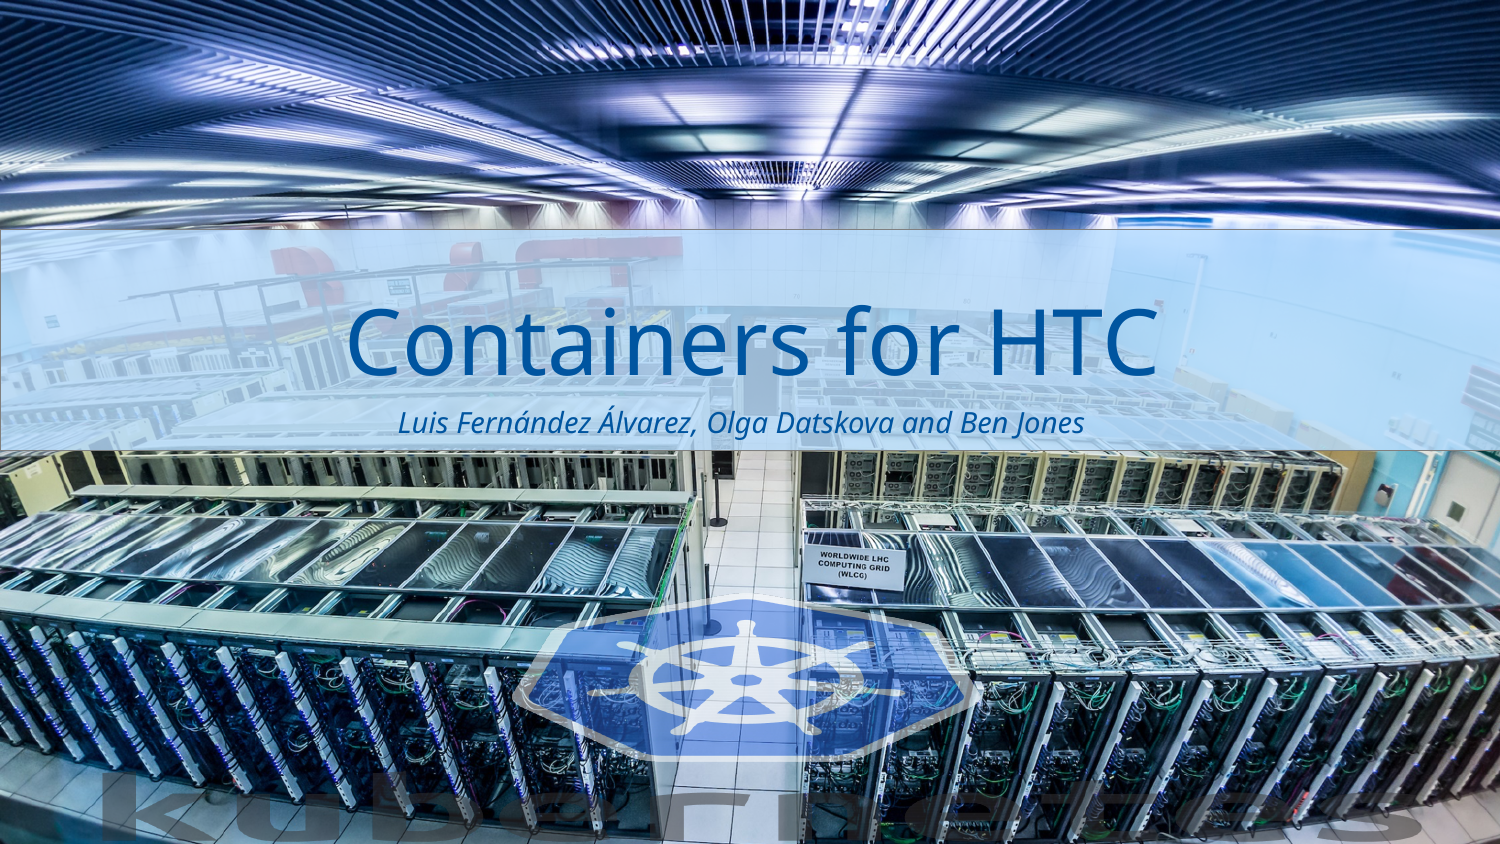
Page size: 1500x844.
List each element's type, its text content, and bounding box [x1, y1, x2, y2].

title Containers for HTC [0, 229, 1500, 451]
text_box [92, 589, 1422, 844]
list Luis Fernández Álvarez, Olga Datskova and Ben Jones [120, 390, 1116, 442]
picture [0, 451, 1500, 844]
picture [0, 0, 1500, 229]
